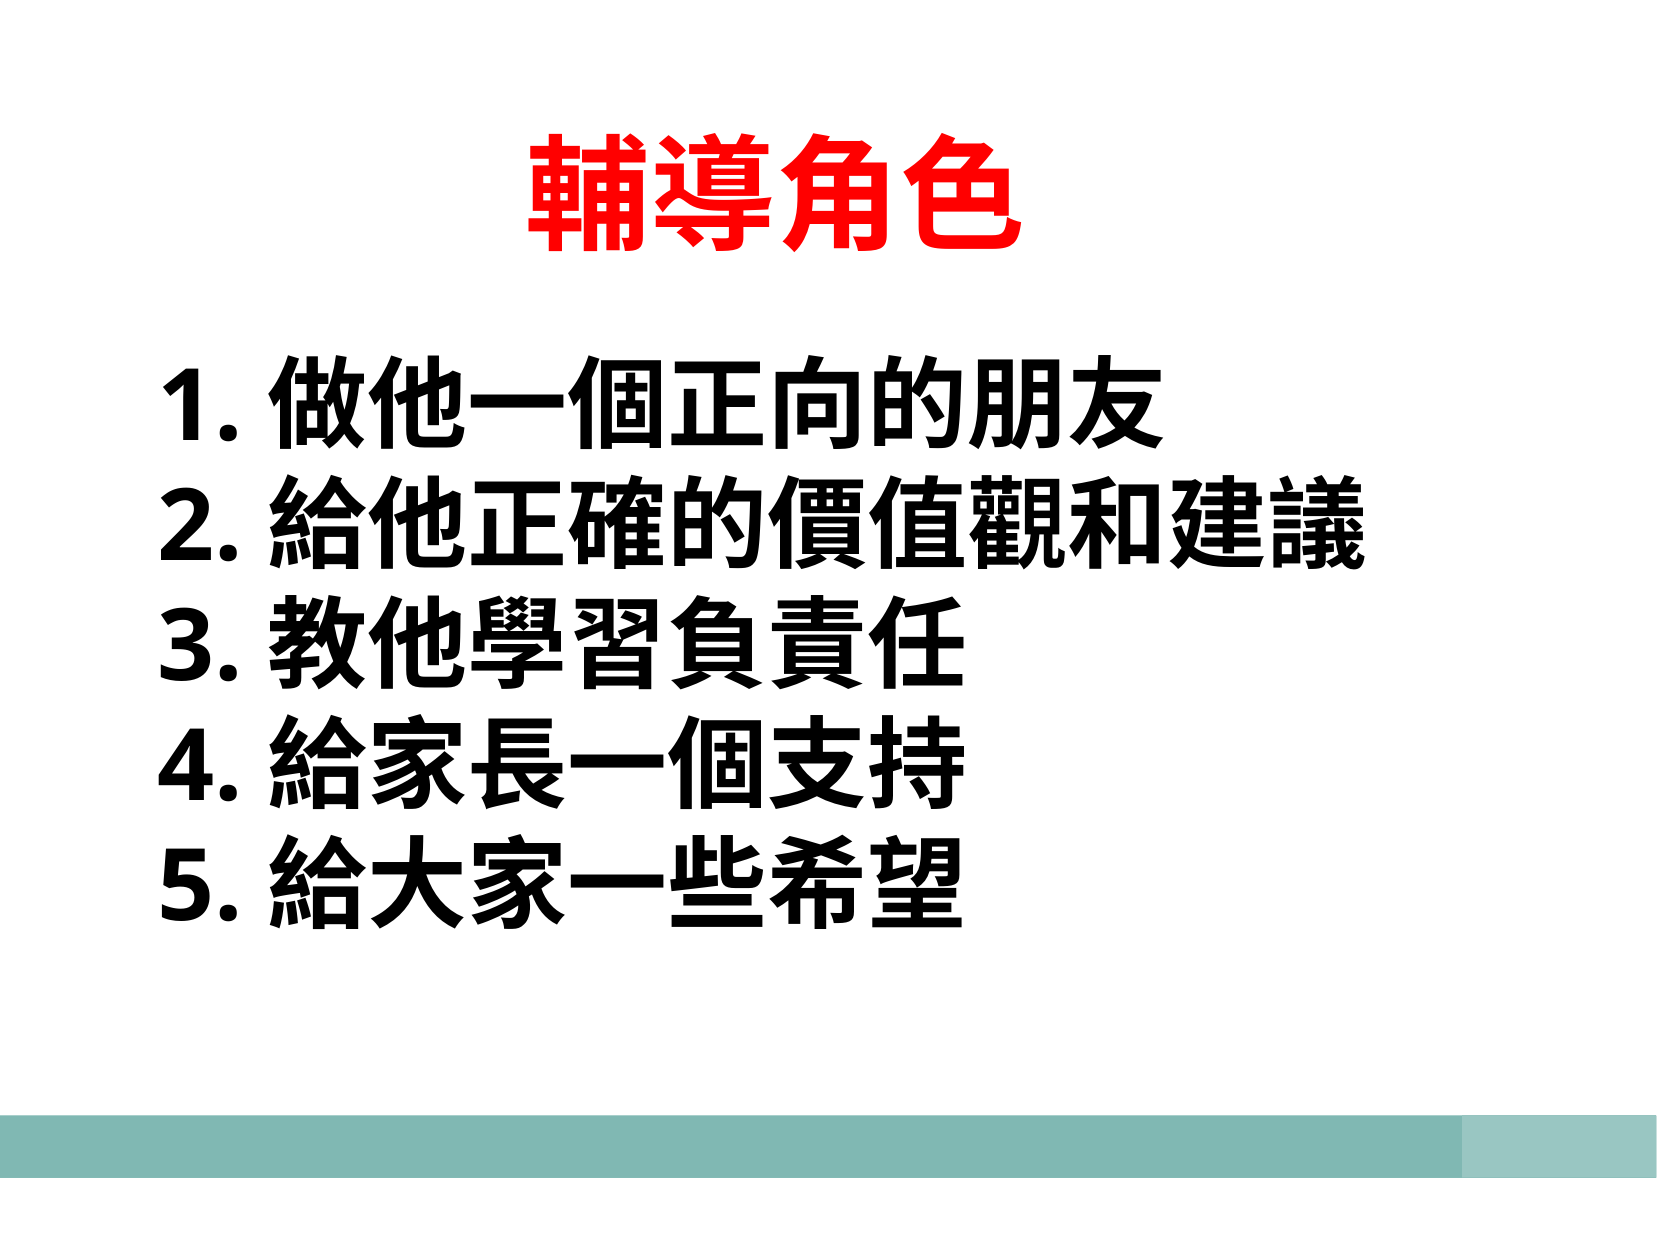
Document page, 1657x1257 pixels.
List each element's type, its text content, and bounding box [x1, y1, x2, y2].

text_box 輔導角色 [510, 108, 1041, 274]
text_box 1.做他一個正向的朋友 2.給他正確的價值觀和建議 3.教他學習負責任 4.給家長一個支持 5.給大家一些希望 [143, 332, 1561, 948]
